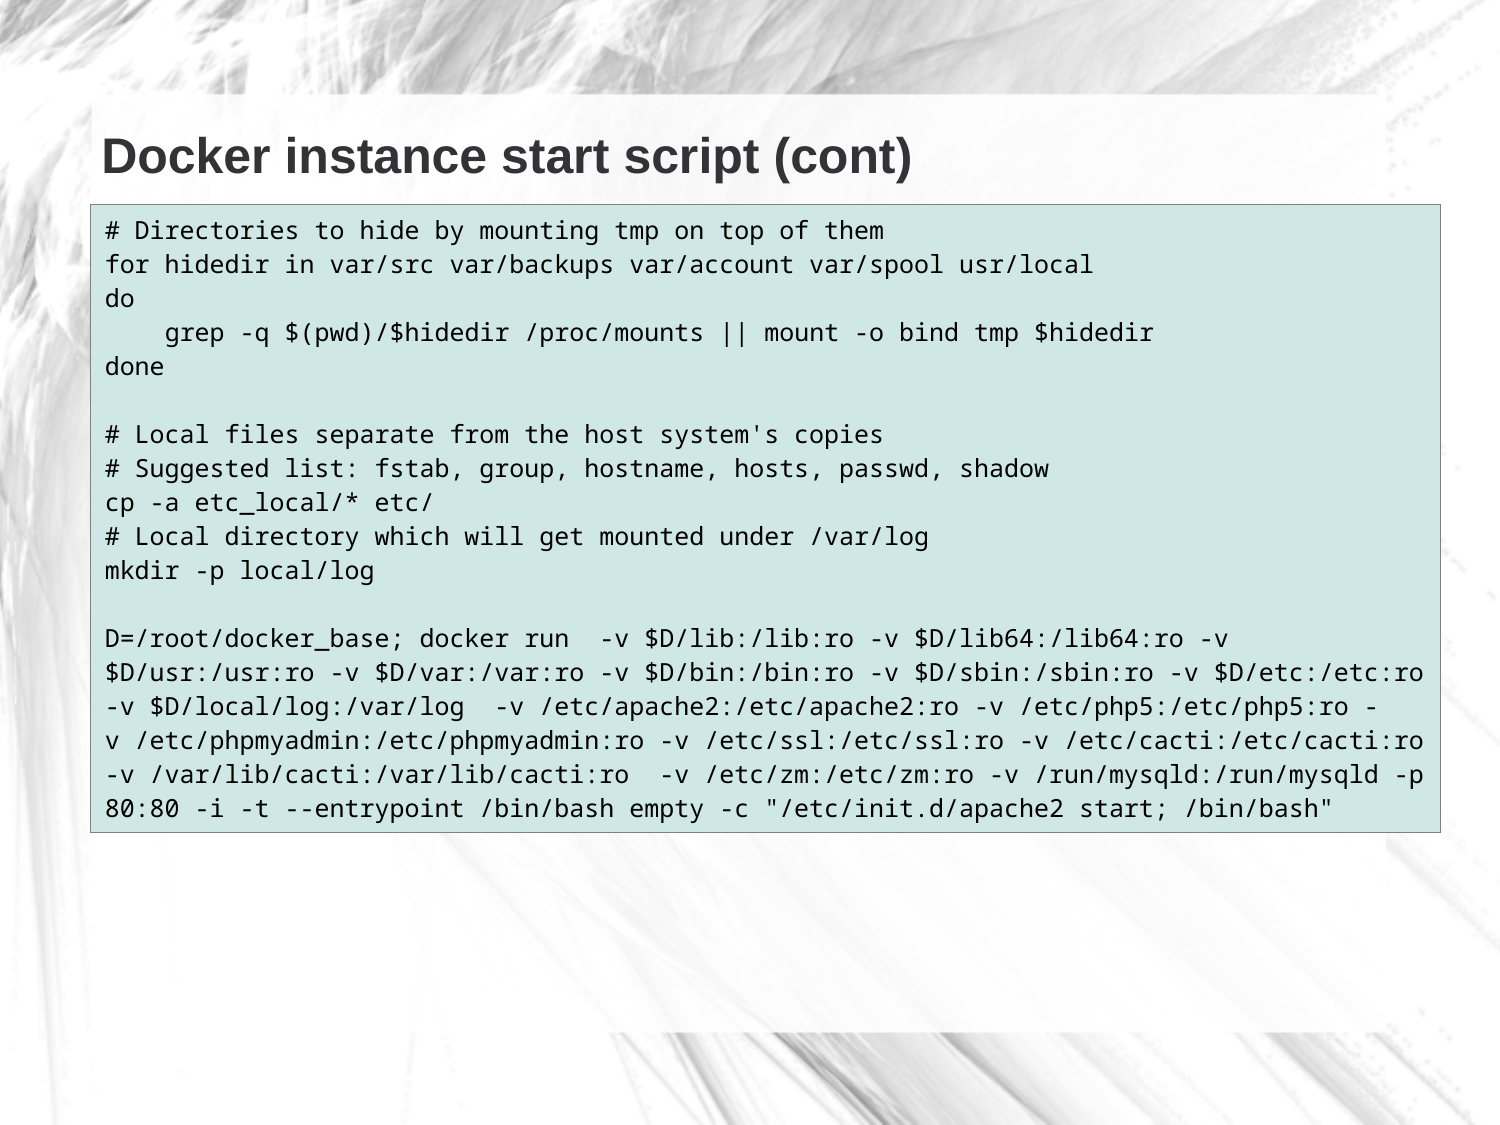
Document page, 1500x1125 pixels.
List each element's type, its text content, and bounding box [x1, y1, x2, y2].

picture [0, 0, 1500, 1125]
title Docker instance start script (cont) [61, 108, 1412, 205]
text_box # Directories to hide by mounting tmp on top of them for hidedir in var/src var/backups var/account var/spool usr/local do grep -q $(pwd)/$hidedir /proc/mounts || mount -o bind tmp $hidedir done # Local files separate from the host system's copies # Suggested list: fstab, group, hostname, hosts, passwd, shadow cp -a etc_local/* etc/ # Local directory which will get mounted under /var/log mkdir -p local/log D=/root/docker_base; docker run -v $D/lib:/lib:ro -v $D/lib64:/lib64:ro -v $D/usr:/usr:ro -v $D/var:/var:ro -v $D/bin:/bin:ro -v $D/sbin:/sbin:ro -v $D/etc:/etc:ro -v $D/local/log:/var/log -v /etc/apache2:/etc/apache2:ro -v /etc/php5:/etc/php5:ro -v /etc/phpmyadmin:/etc/phpmyadmin:ro -v /etc/ssl:/etc/ssl:ro -v /etc/cacti:/etc/cacti:ro -v /var/lib/cacti:/var/lib/cacti:ro -v /etc/zm:/etc/zm:ro -v /run/mysqld:/run/mysqld -p 80:80 -i -t --entrypoint /bin/bash empty -c "/etc/init.d/apache2 start; /bin/bash" [90, 204, 1441, 781]
